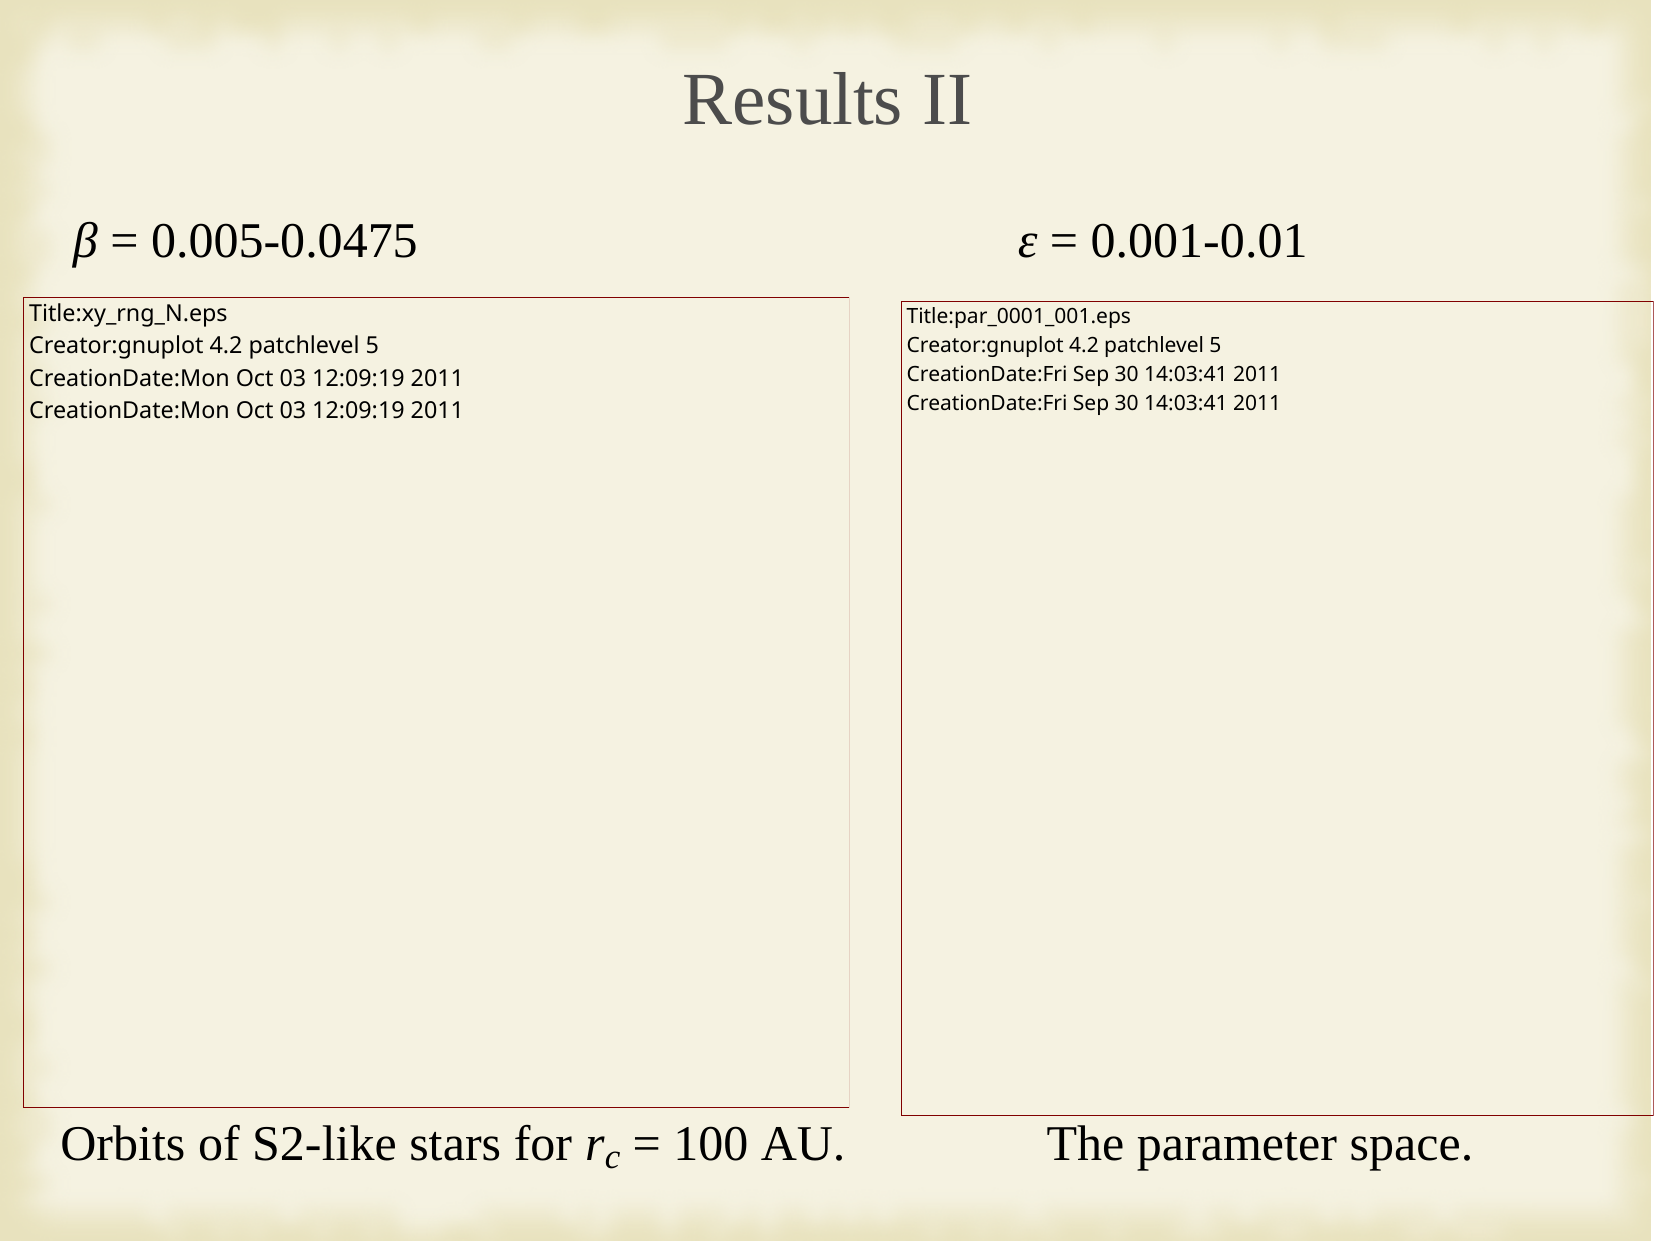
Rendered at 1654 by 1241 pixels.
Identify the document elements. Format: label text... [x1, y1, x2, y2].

list β = 0.005-0.0475 [60, 212, 451, 271]
picture [0, 0, 1654, 1241]
list ε = 0.001-0.01 [1005, 212, 1395, 288]
list The parameter space. [1046, 1116, 1506, 1201]
title Results II [64, 42, 1591, 156]
list Orbits of S2-like stars for rc = 100 AU. [60, 1116, 871, 1201]
